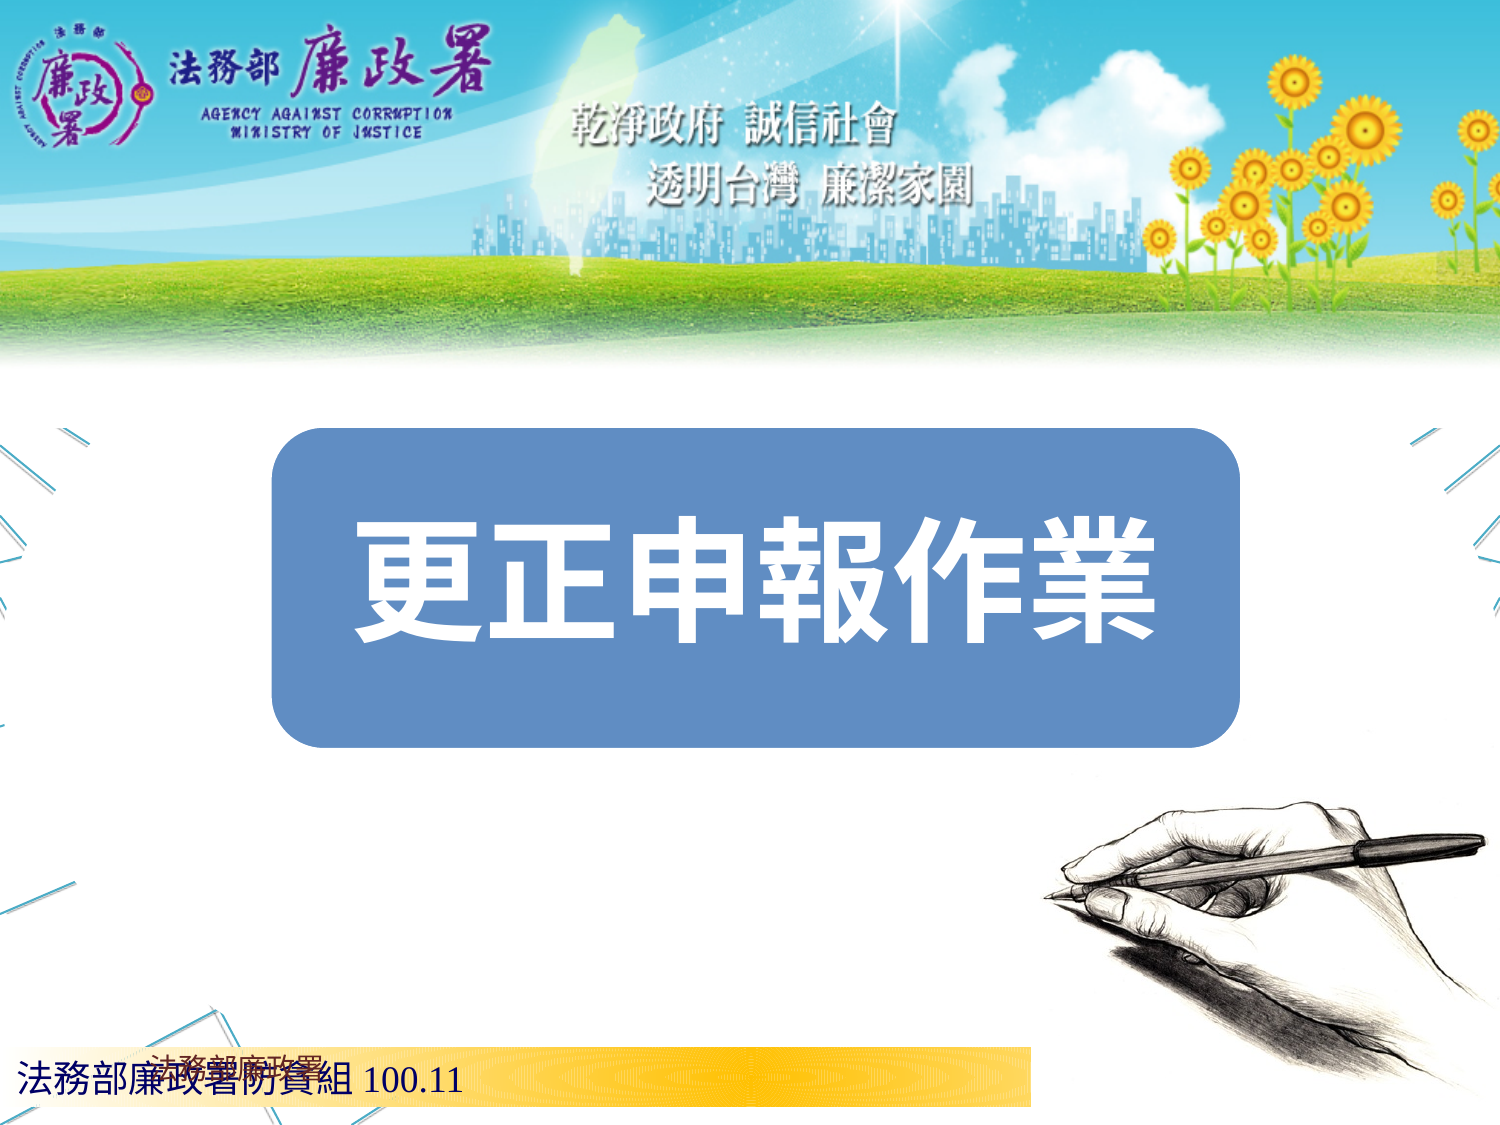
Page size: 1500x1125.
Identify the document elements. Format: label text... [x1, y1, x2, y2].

text_box 法務部廉政署 [0, 1042, 475, 1103]
text_box 更正申報作業 [269, 425, 1243, 751]
picture [1031, 714, 1500, 1125]
